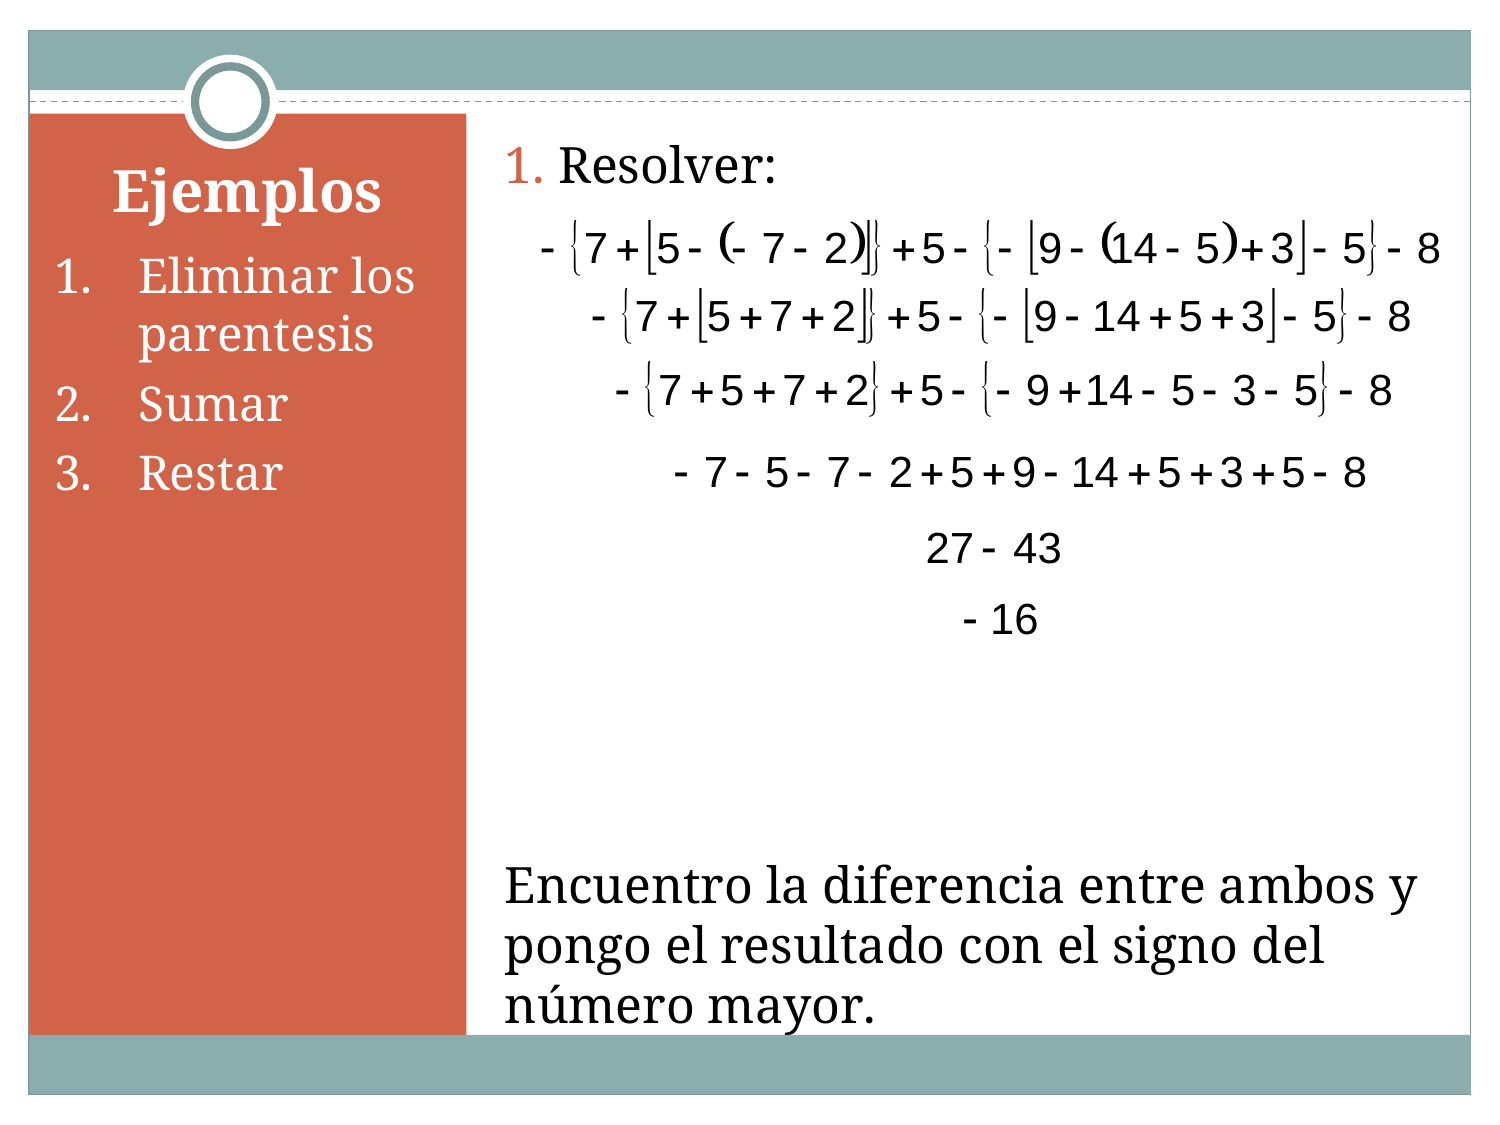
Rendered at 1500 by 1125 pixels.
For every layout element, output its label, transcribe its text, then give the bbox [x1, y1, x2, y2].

list Eliminar los parentesis Sumar Restar [39, 238, 467, 1024]
chart [584, 288, 1418, 351]
text_box 1. Resolver: Encuentro la diferencia entre ambos y pongo el resultado con el signo del número mayor. [490, 125, 1451, 1041]
chart [956, 594, 1048, 646]
chart [667, 447, 1373, 498]
chart [533, 220, 1447, 282]
chart [919, 523, 1070, 575]
chart [608, 361, 1402, 424]
